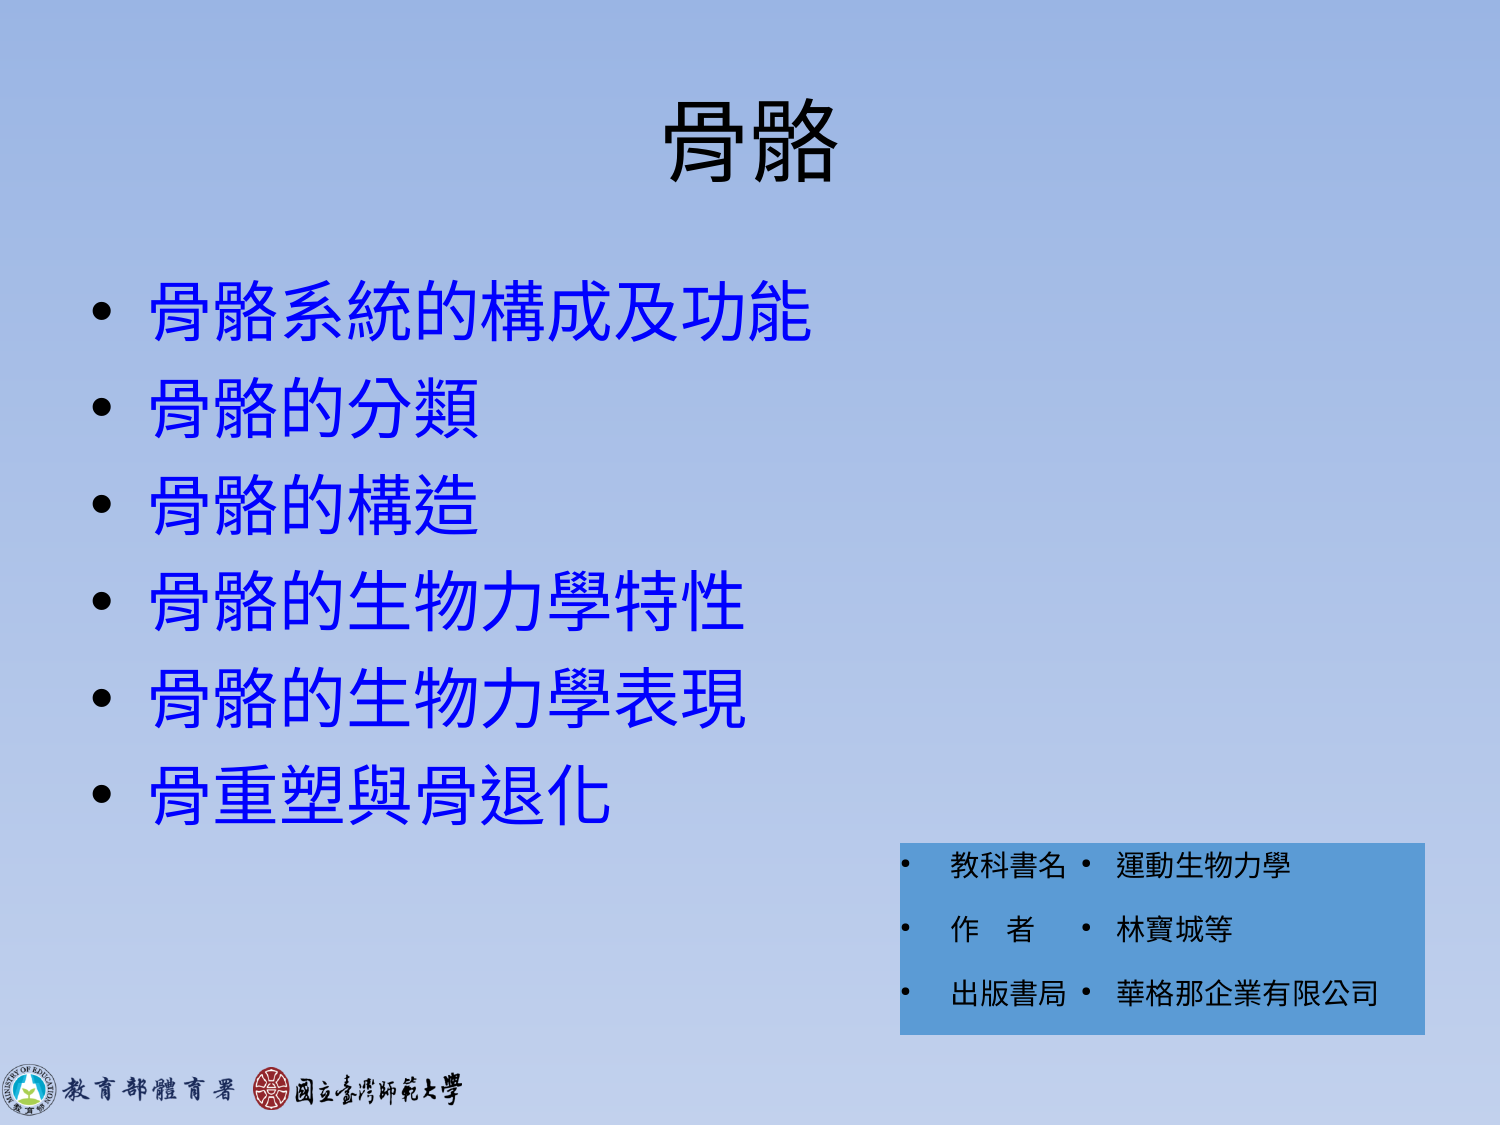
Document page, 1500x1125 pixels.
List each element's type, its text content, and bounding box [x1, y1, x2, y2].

table_cell 華格那企業有限公司 [1081, 971, 1425, 1035]
list 骨骼系統的構成及功能 骨骼的分類 骨骼的構造 骨骼的生物力學特性 骨骼的生物力學表現 骨重塑與骨退化 [75, 262, 1426, 1005]
table_header 運動生物力學 [1081, 843, 1425, 907]
table_cell 作 者 [900, 907, 1081, 971]
table_cell 林寶城等 [1081, 907, 1425, 971]
table_cell 出版書局 [900, 971, 1081, 1035]
table_header 教科書名 [900, 843, 1081, 907]
title 骨骼 [75, 45, 1426, 233]
